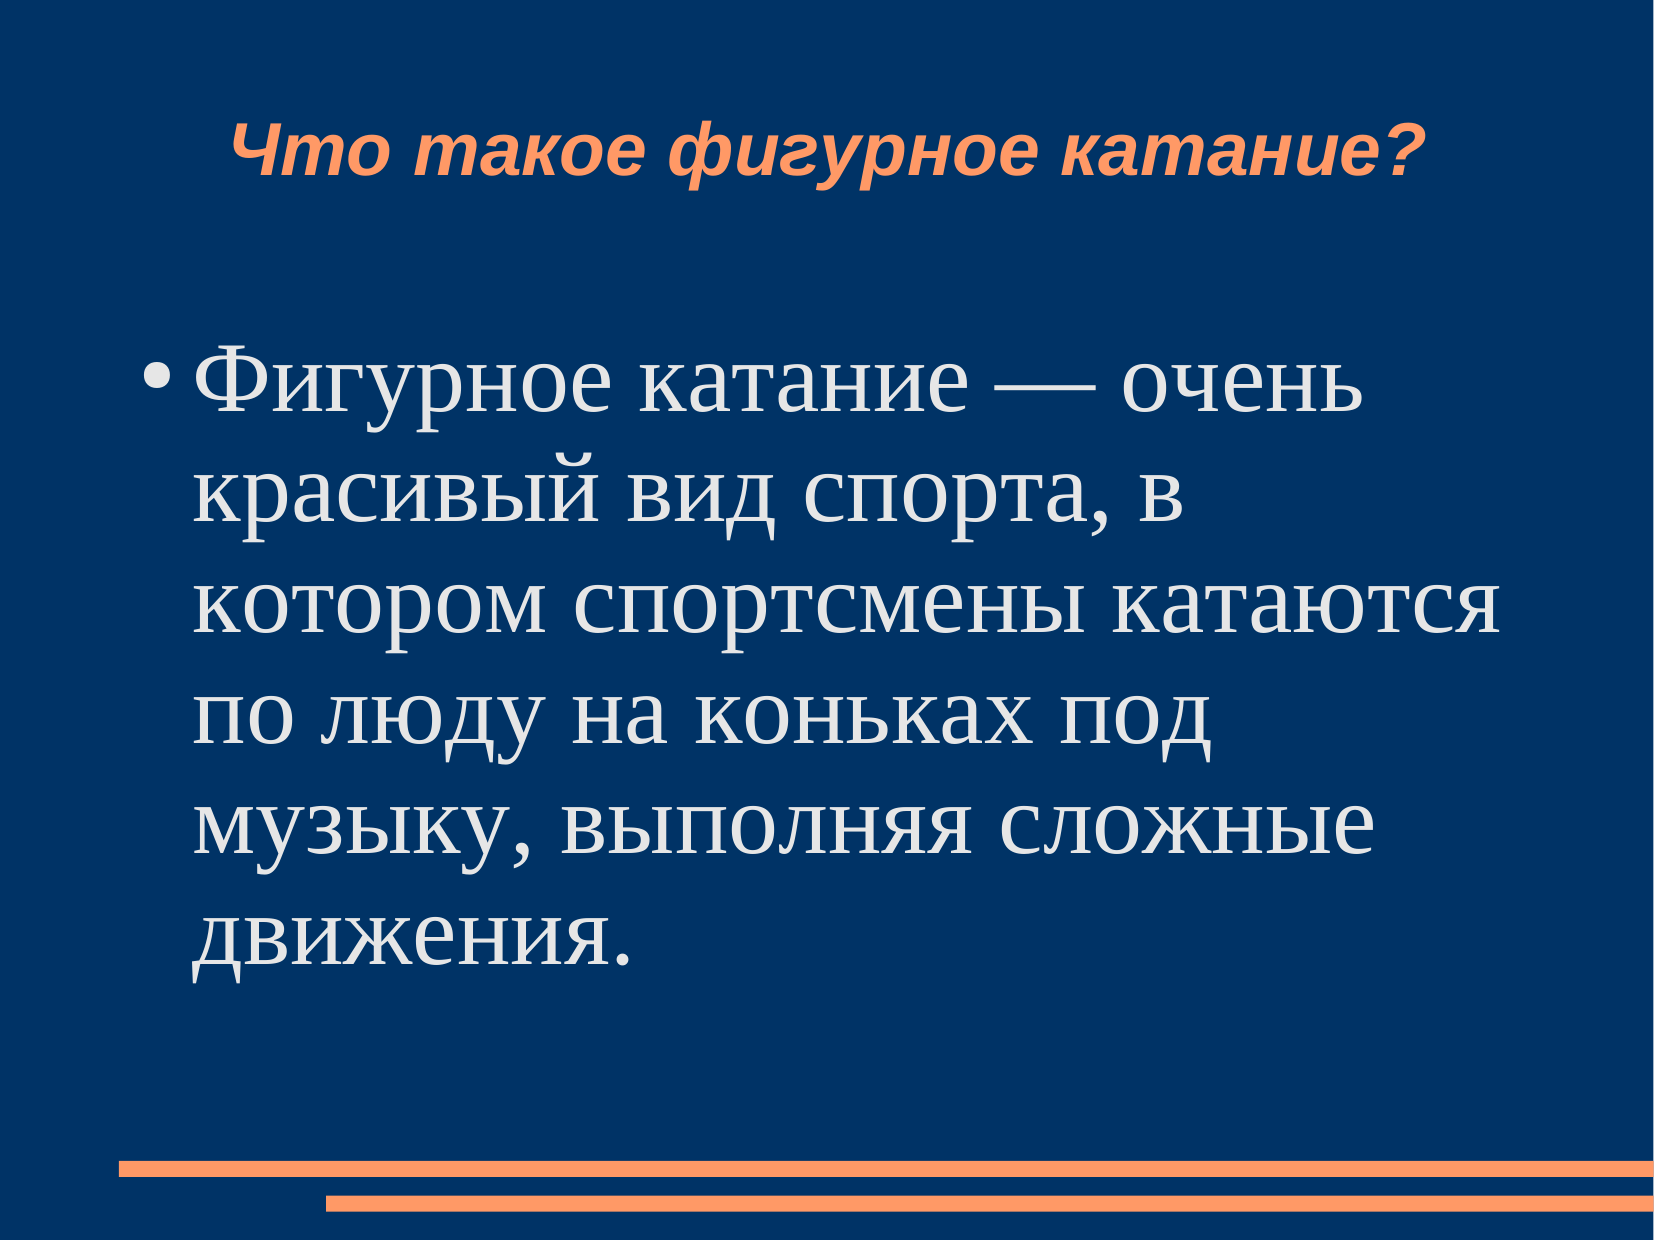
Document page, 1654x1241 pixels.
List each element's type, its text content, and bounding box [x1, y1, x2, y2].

title Что такое фигурное катание? [121, 46, 1534, 254]
list Фигурное катание — очень красивый вид спорта, в котором спортсмены катаются по люду на коньках под музыку, выполняя сложные движения. [121, 322, 1561, 1132]
